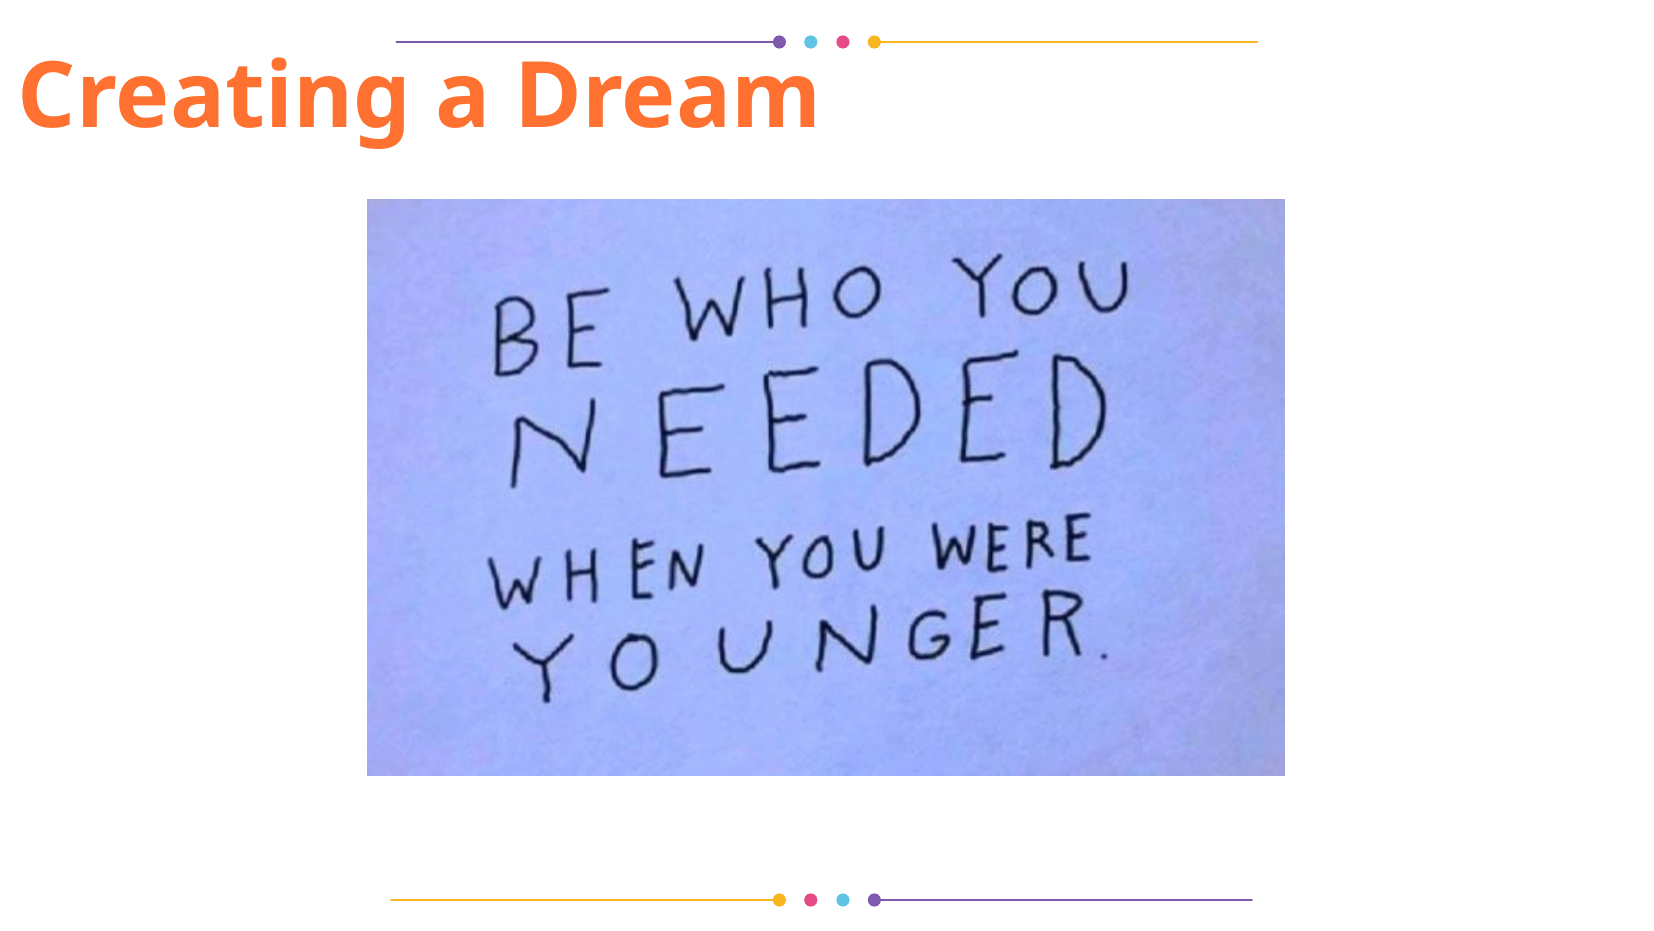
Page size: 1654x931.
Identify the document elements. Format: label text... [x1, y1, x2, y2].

title CANDY [129, 187, 686, 378]
picture [367, 199, 1285, 776]
title Creating a Dream [17, 7, 1022, 178]
